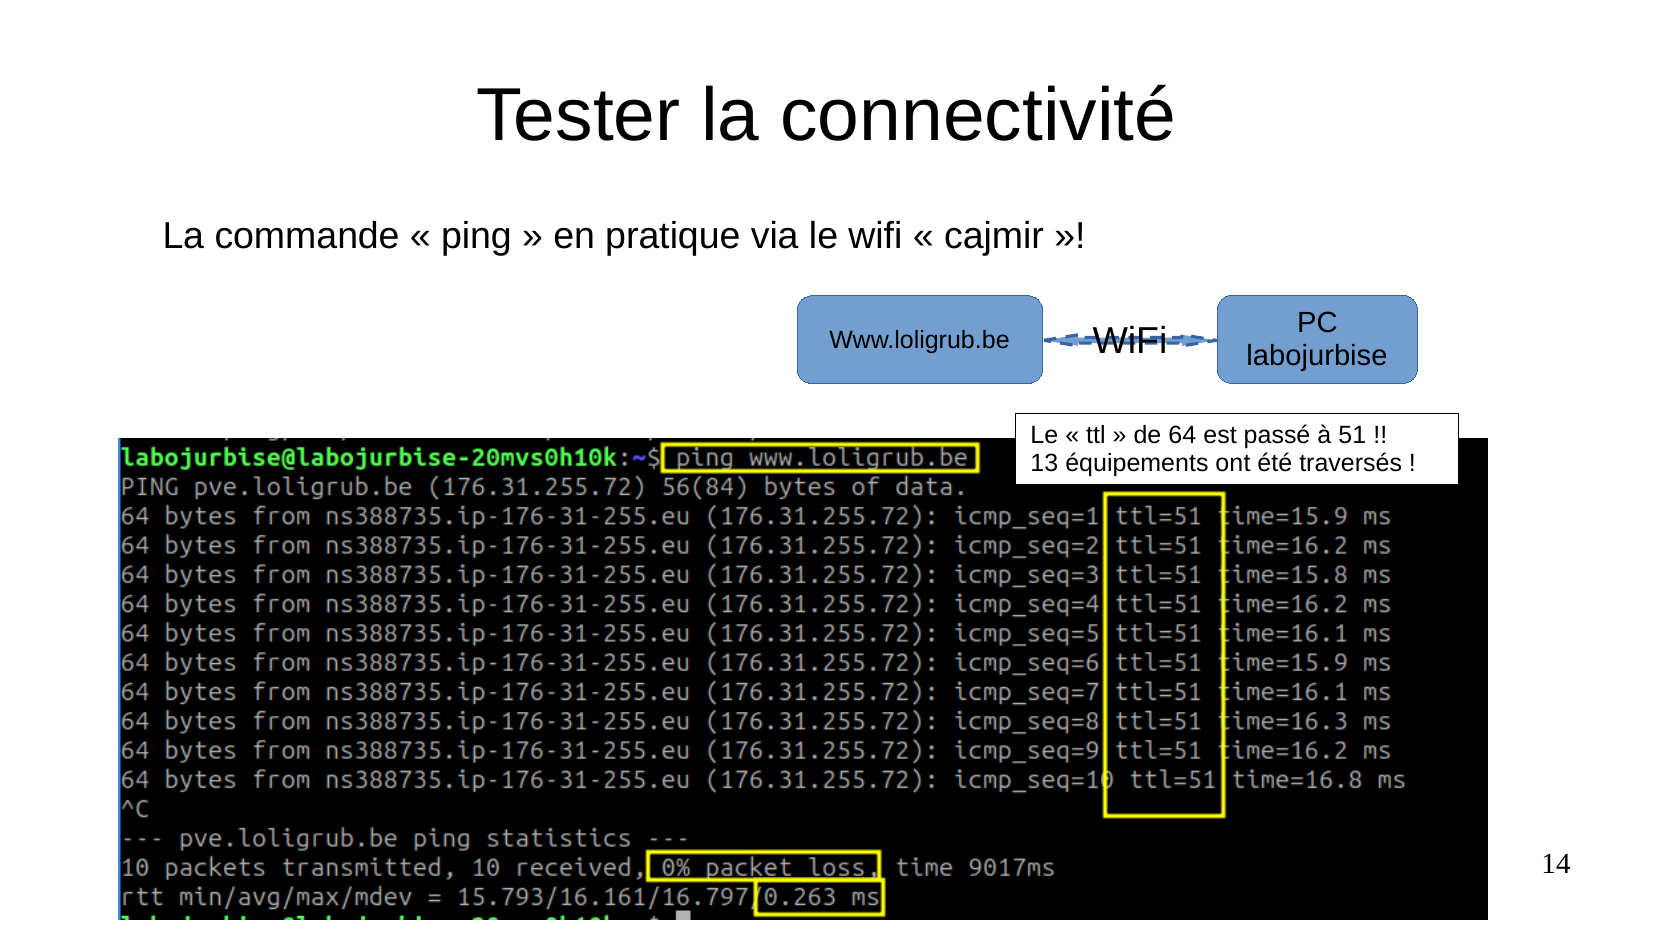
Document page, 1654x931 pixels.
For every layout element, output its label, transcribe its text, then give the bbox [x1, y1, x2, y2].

text_box PC labojurbise [1217, 295, 1418, 384]
text_box La commande « ping » en pratique via le wifi « cajmir »! [147, 206, 1152, 306]
text_box WiFi [1165, 334, 1217, 346]
picture [118, 438, 1488, 920]
title Tester la connectivité [82, 37, 1571, 193]
text_box WiFi [1143, 337, 1162, 344]
text_box WiFi [1043, 334, 1097, 346]
text_box Le « ttl » de 64 est passé à 51 !! 13 équipements ont été traversés ! [1015, 413, 1459, 485]
text_box Www.loligrub.be [797, 295, 1043, 384]
